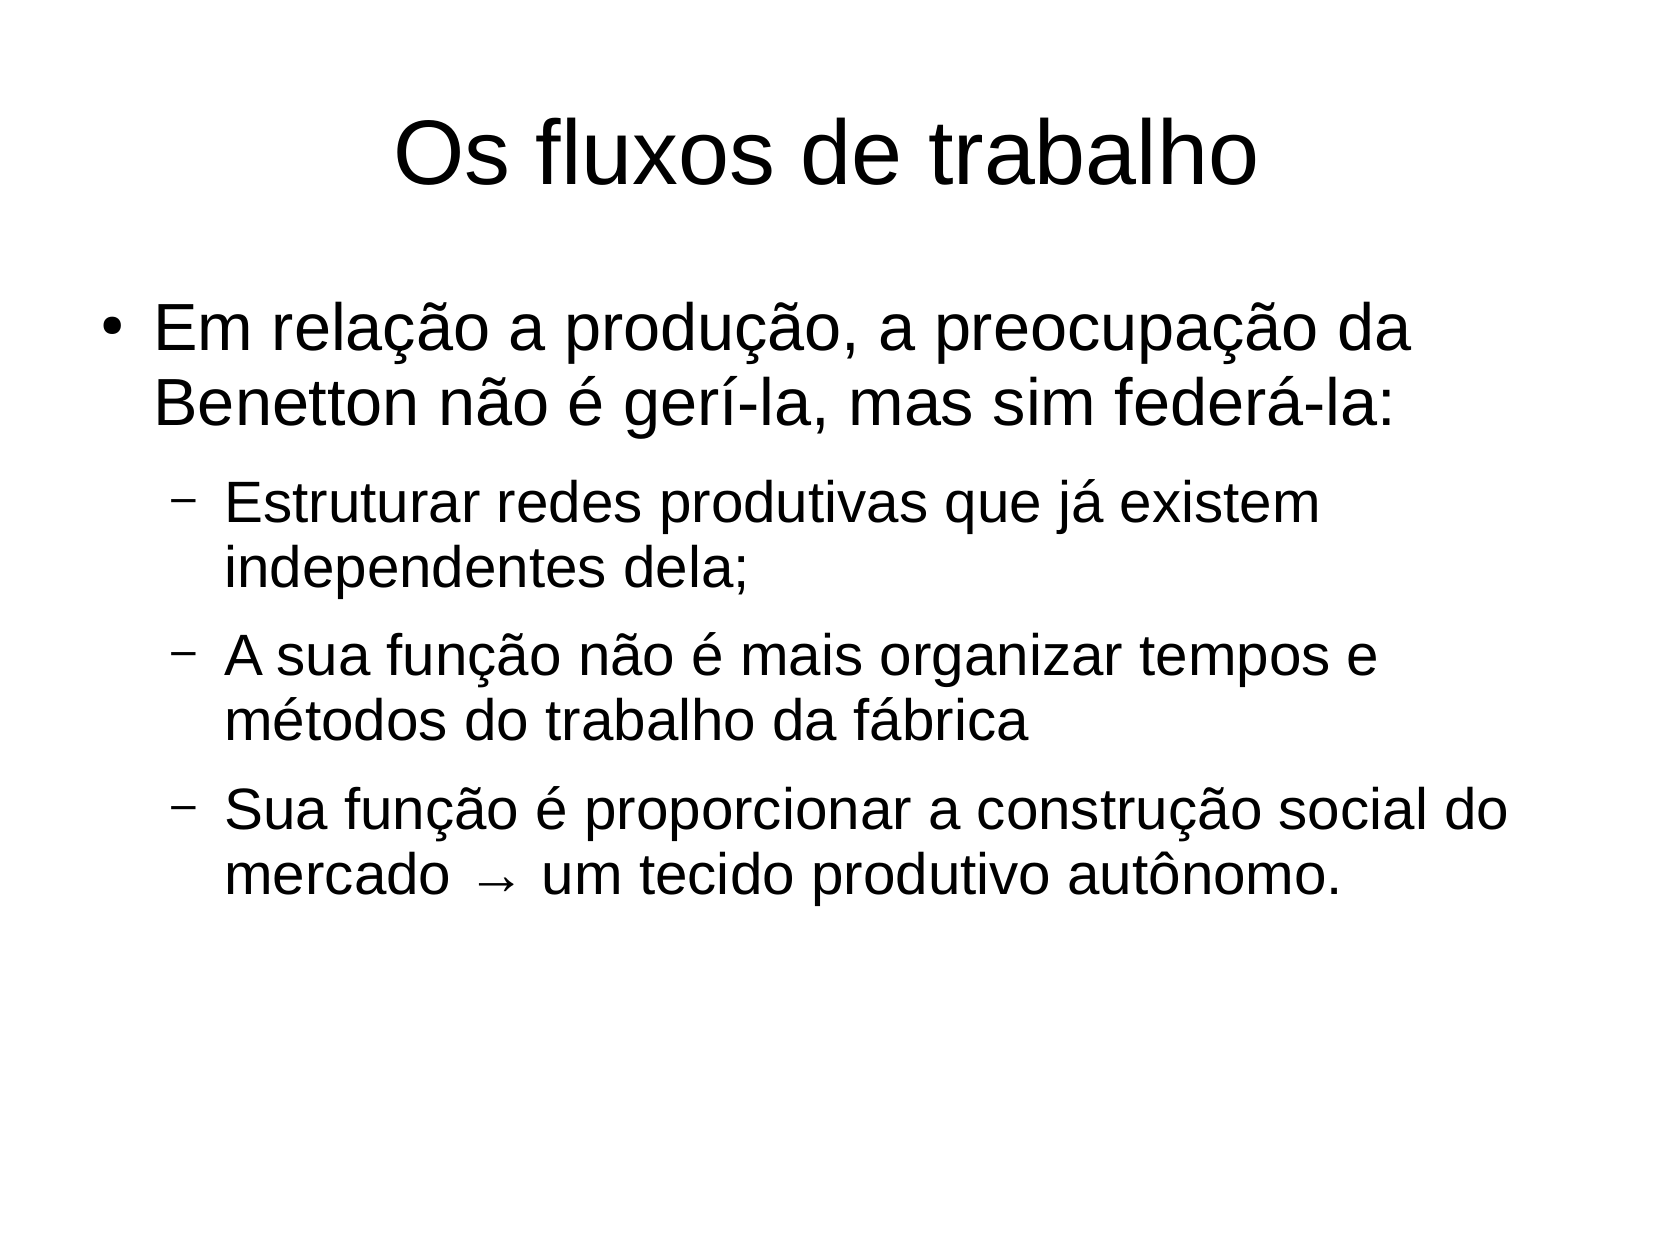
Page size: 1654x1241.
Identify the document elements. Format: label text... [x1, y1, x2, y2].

title Os fluxos de trabalho [82, 49, 1571, 257]
list Em relação a produção, a preocupação da Benetton não é gerí-la, mas sim federá-la: Estruturar redes produtivas que já existem independentes dela; A sua função não é mais organizar tempos e métodos do trabalho da fábrica Sua função é proporcionar a construção social do mercado → um tecido produtivo autônomo. [82, 290, 1571, 1010]
